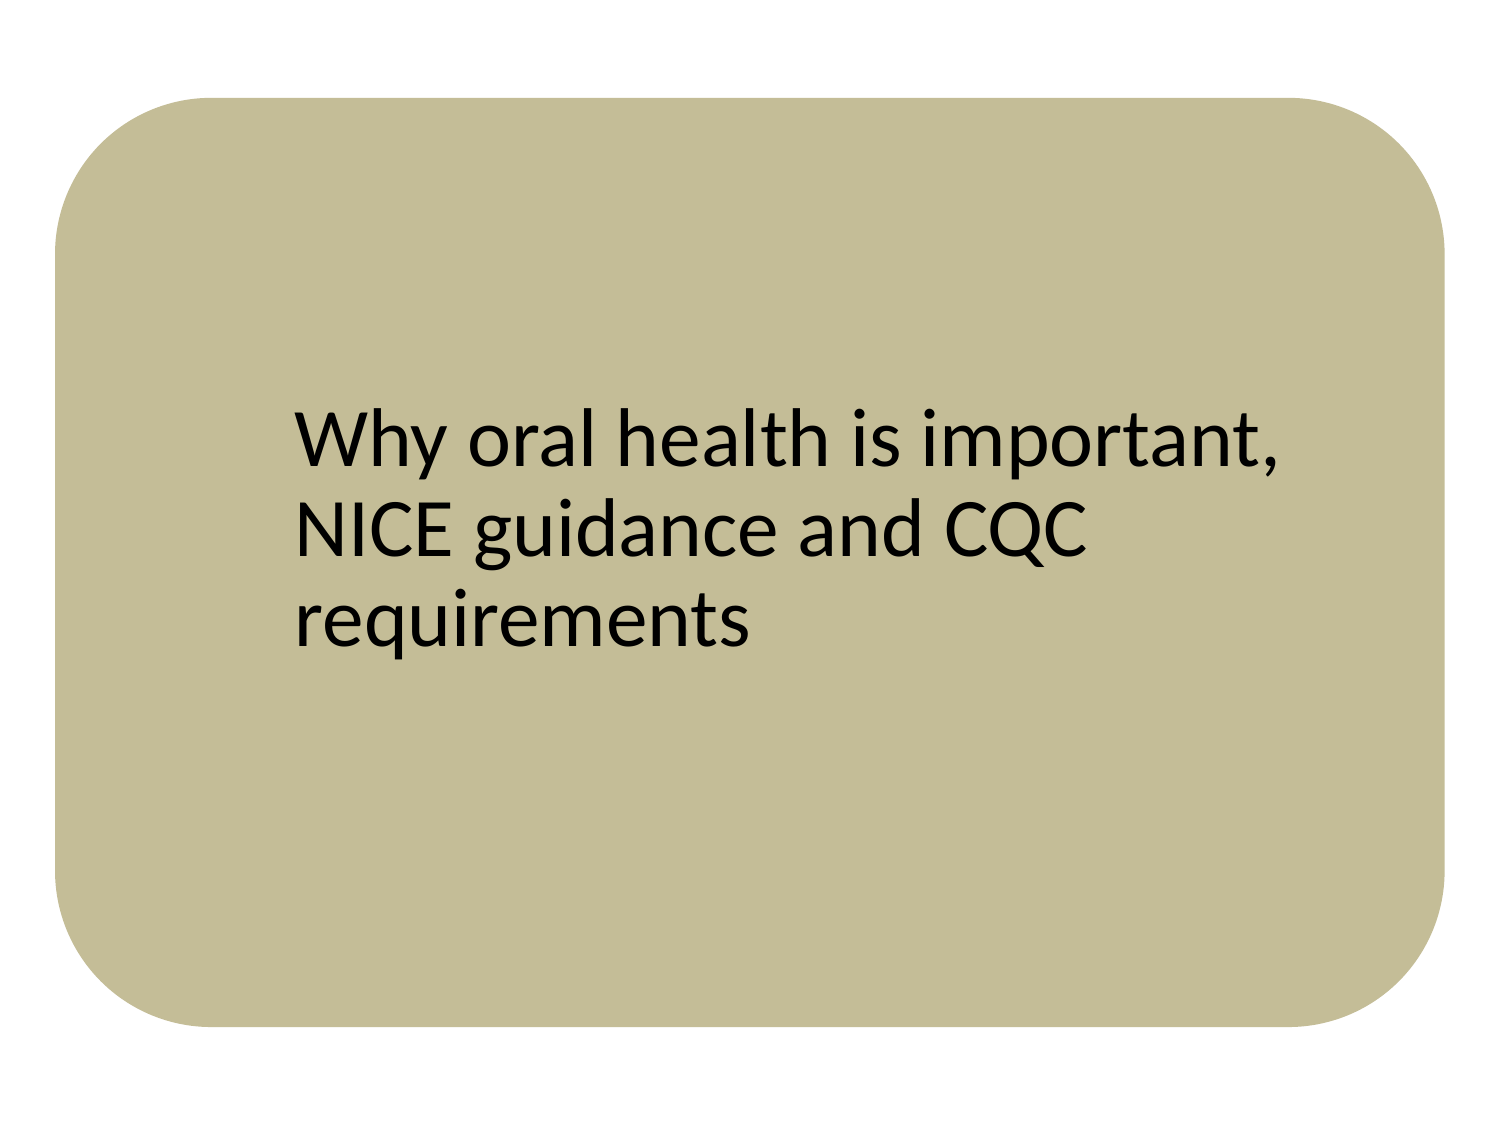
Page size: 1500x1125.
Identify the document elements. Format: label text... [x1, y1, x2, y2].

text_box Why oral health is important, NICE guidance and CQC requirements [280, 387, 1311, 672]
text_box [57, 99, 1443, 1025]
